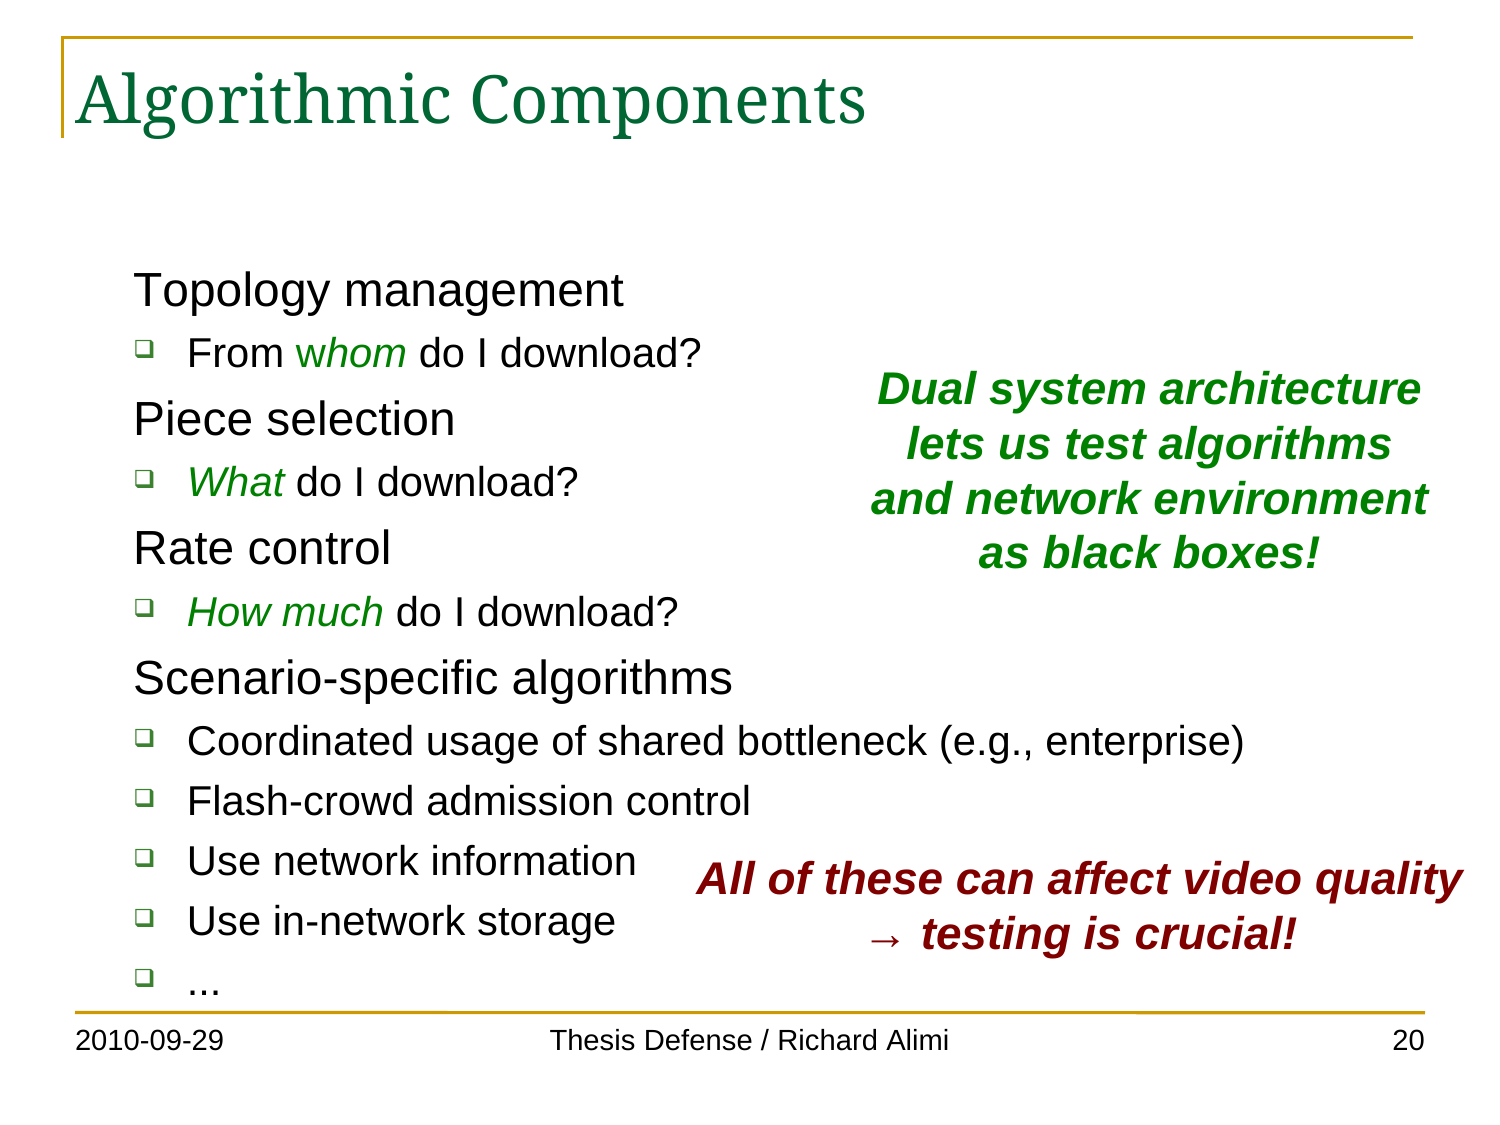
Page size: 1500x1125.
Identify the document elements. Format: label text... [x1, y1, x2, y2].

list Topology management From whom do I download? Piece selection What do I download? Rate control How much do I download? Scenario-specific algorithms Coordinated usage of shared bottleneck (e.g., enterprise) Flash-crowd admission control Use network information Use in-network storage ... [77, 262, 1425, 1006]
text_box Dual system architecture lets us test algorithms and network environment as black boxes! [856, 350, 1444, 586]
text_box All of these can affect video quality → testing is crucial! [681, 841, 1479, 966]
title Algorithmic Components [75, 45, 1425, 151]
